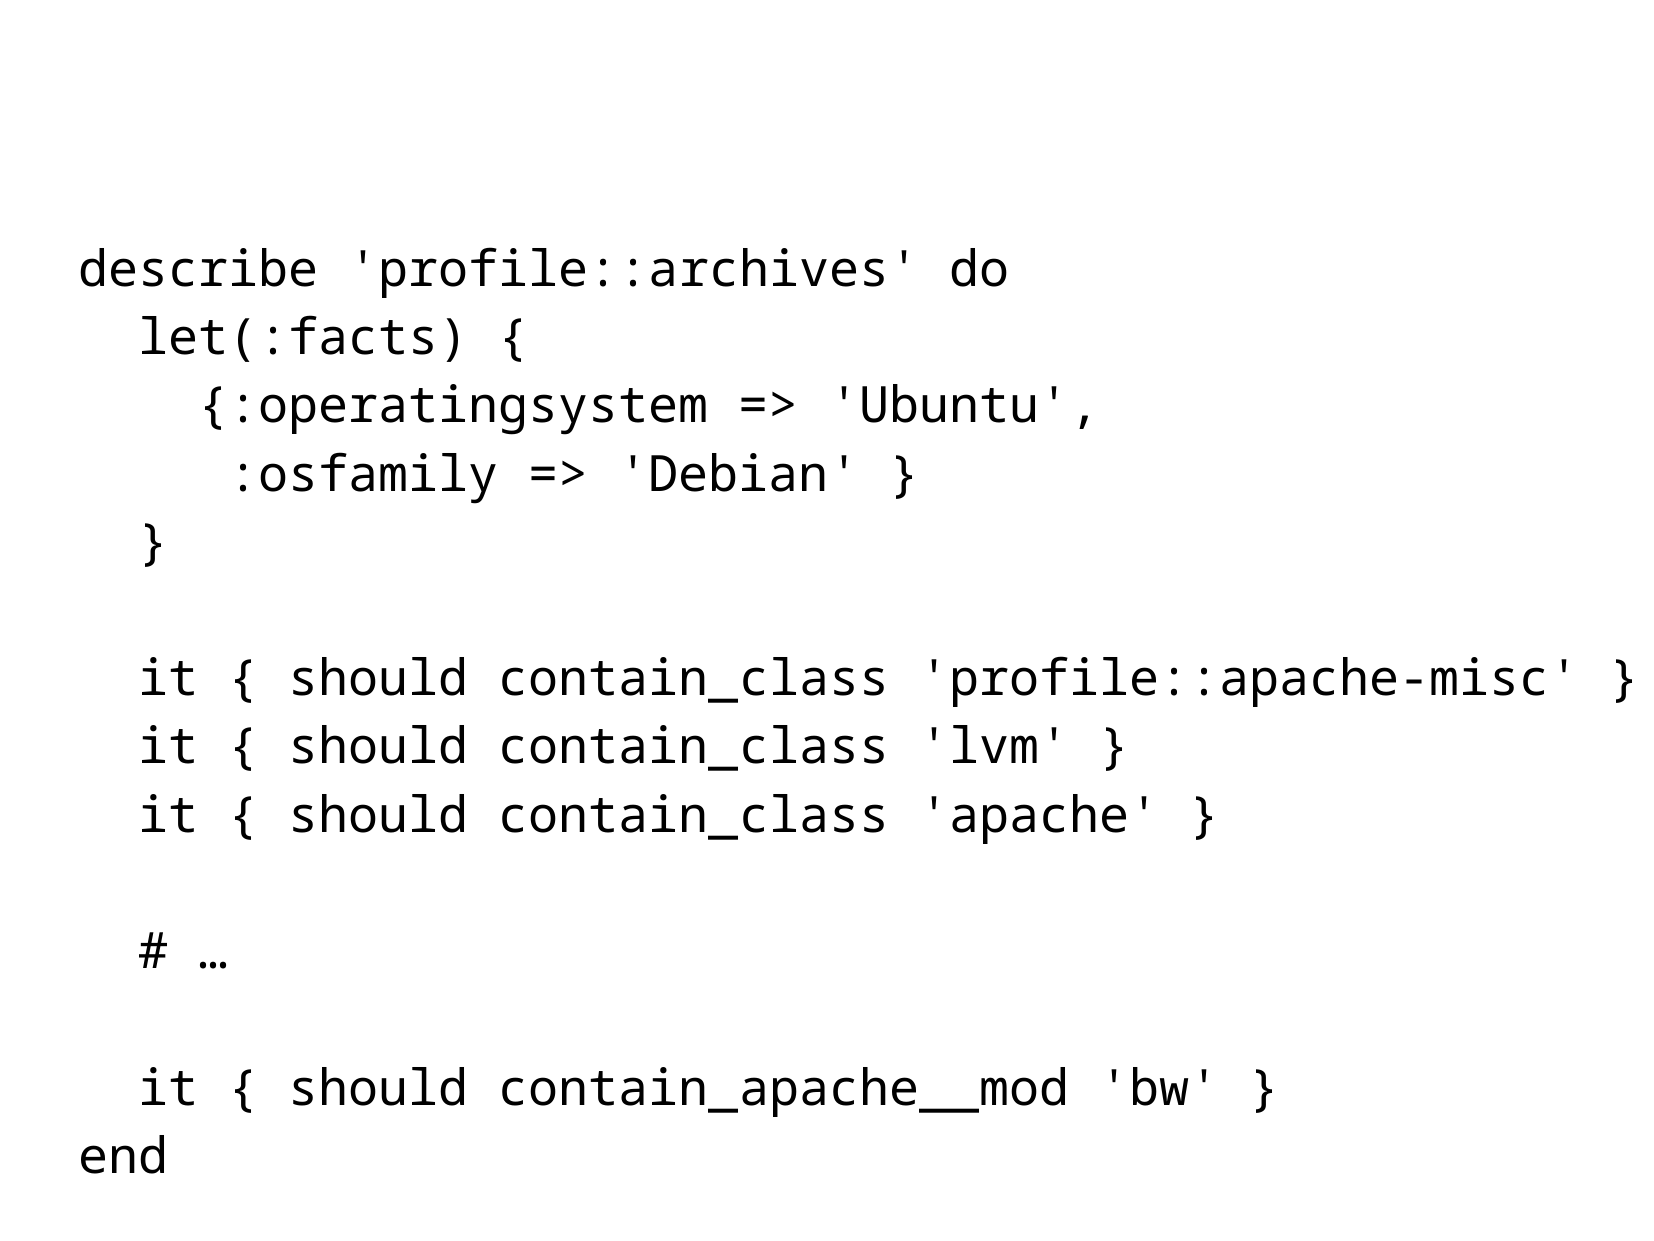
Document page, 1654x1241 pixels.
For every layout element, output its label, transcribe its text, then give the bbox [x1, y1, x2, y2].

text_box describe 'profile::archives' do let(:facts) { {:operatingsystem => 'Ubuntu', :osfamily => 'Debian' } } it { should contain_class 'profile::apache-misc' } it { should contain_class 'lvm' } it { should contain_class 'apache' } # … it { should contain_apache__mod 'bw' } end [63, 225, 1654, 1111]
